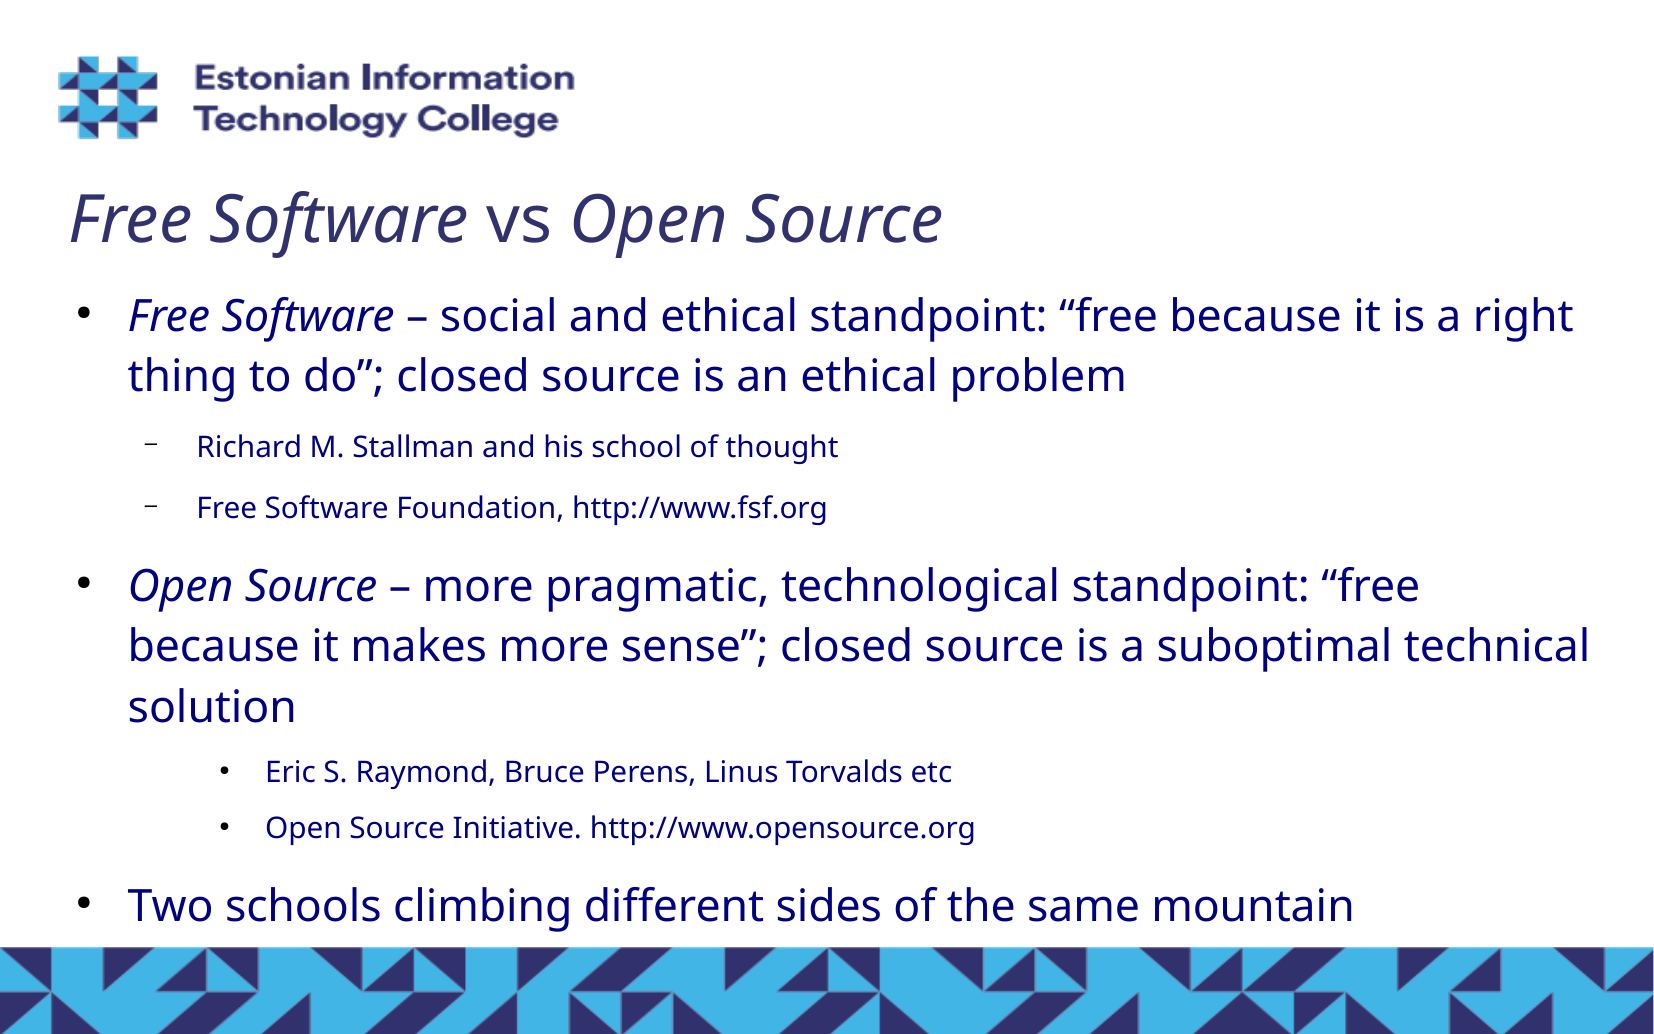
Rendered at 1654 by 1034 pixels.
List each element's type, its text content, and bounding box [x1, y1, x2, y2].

list Free Software – social and ethical standpoint: “free because it is a right thing to do”; closed source is an ethical problem Richard M. Stallman and his school of thought Free Software Foundation, http://www.fsf.org Open Source – more pragmatic, technological standpoint: “free because it makes more sense”; closed source is a suboptimal technical solution Eric S. Raymond, Bruce Perens, Linus Torvalds etc Open Source Initiative. http://www.opensource.org Two schools climbing different sides of the same mountain [59, 283, 1595, 936]
title Free Software vs Open Source [68, 147, 1536, 283]
